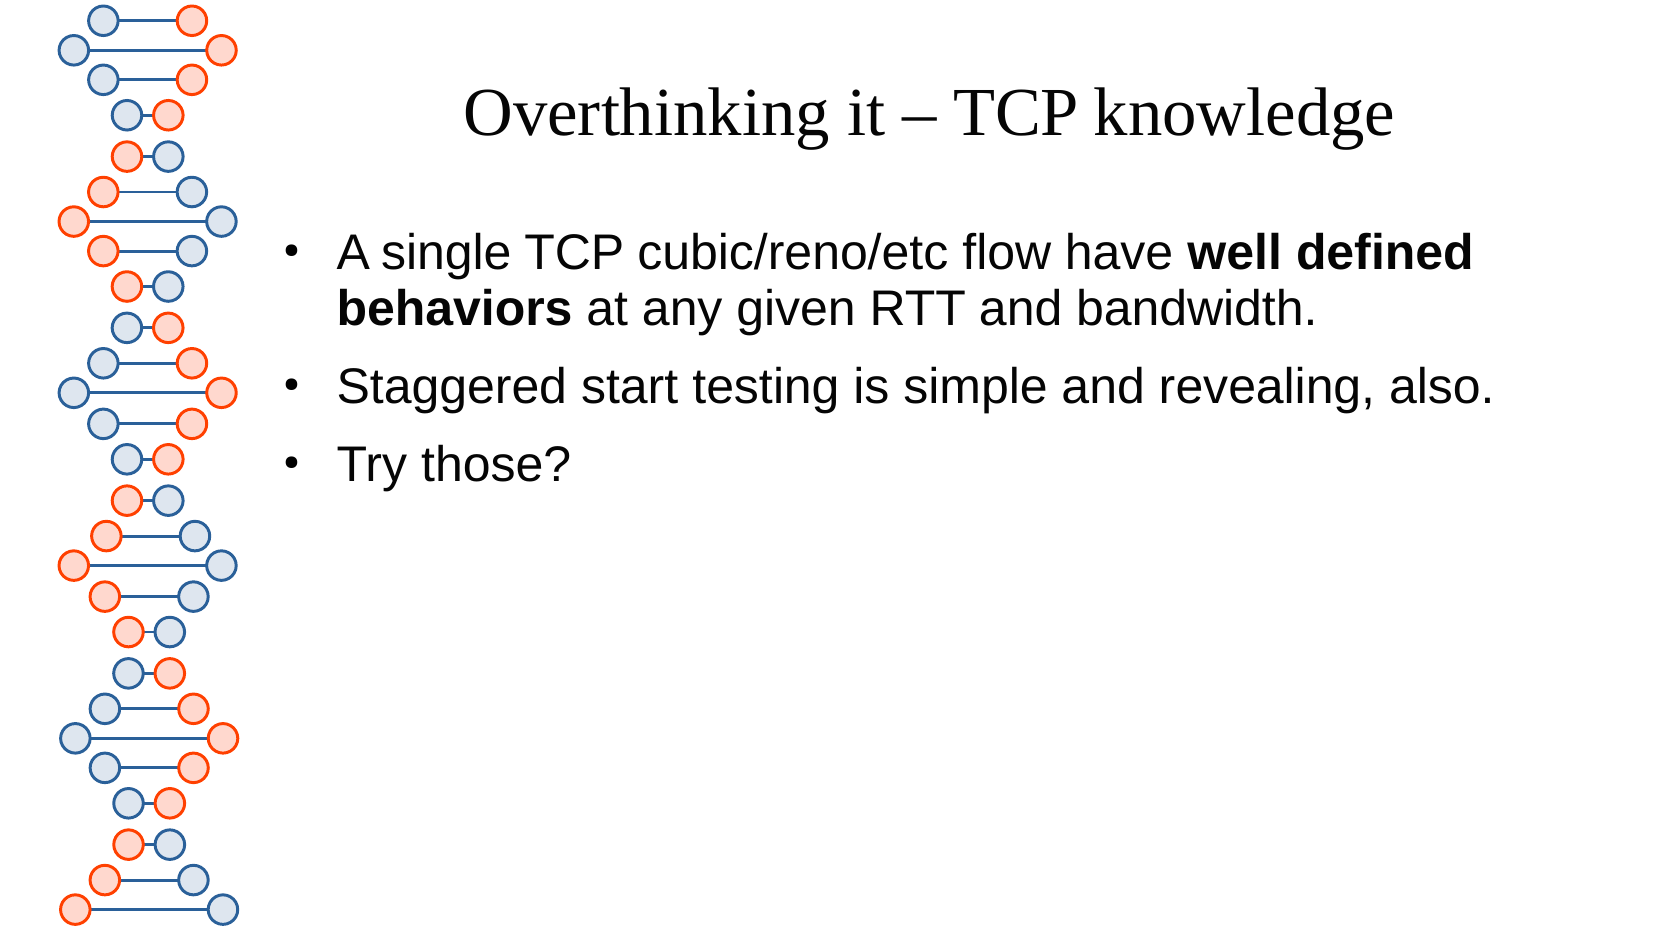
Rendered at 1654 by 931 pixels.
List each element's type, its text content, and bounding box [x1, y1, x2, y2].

title Overthinking it – TCP knowledge [265, 35, 1595, 189]
list A single TCP cubic/reno/etc flow have well defined behaviors at any given RTT and bandwidth. Staggered start testing is simple and revealing, also. Try those? [265, 224, 1595, 764]
